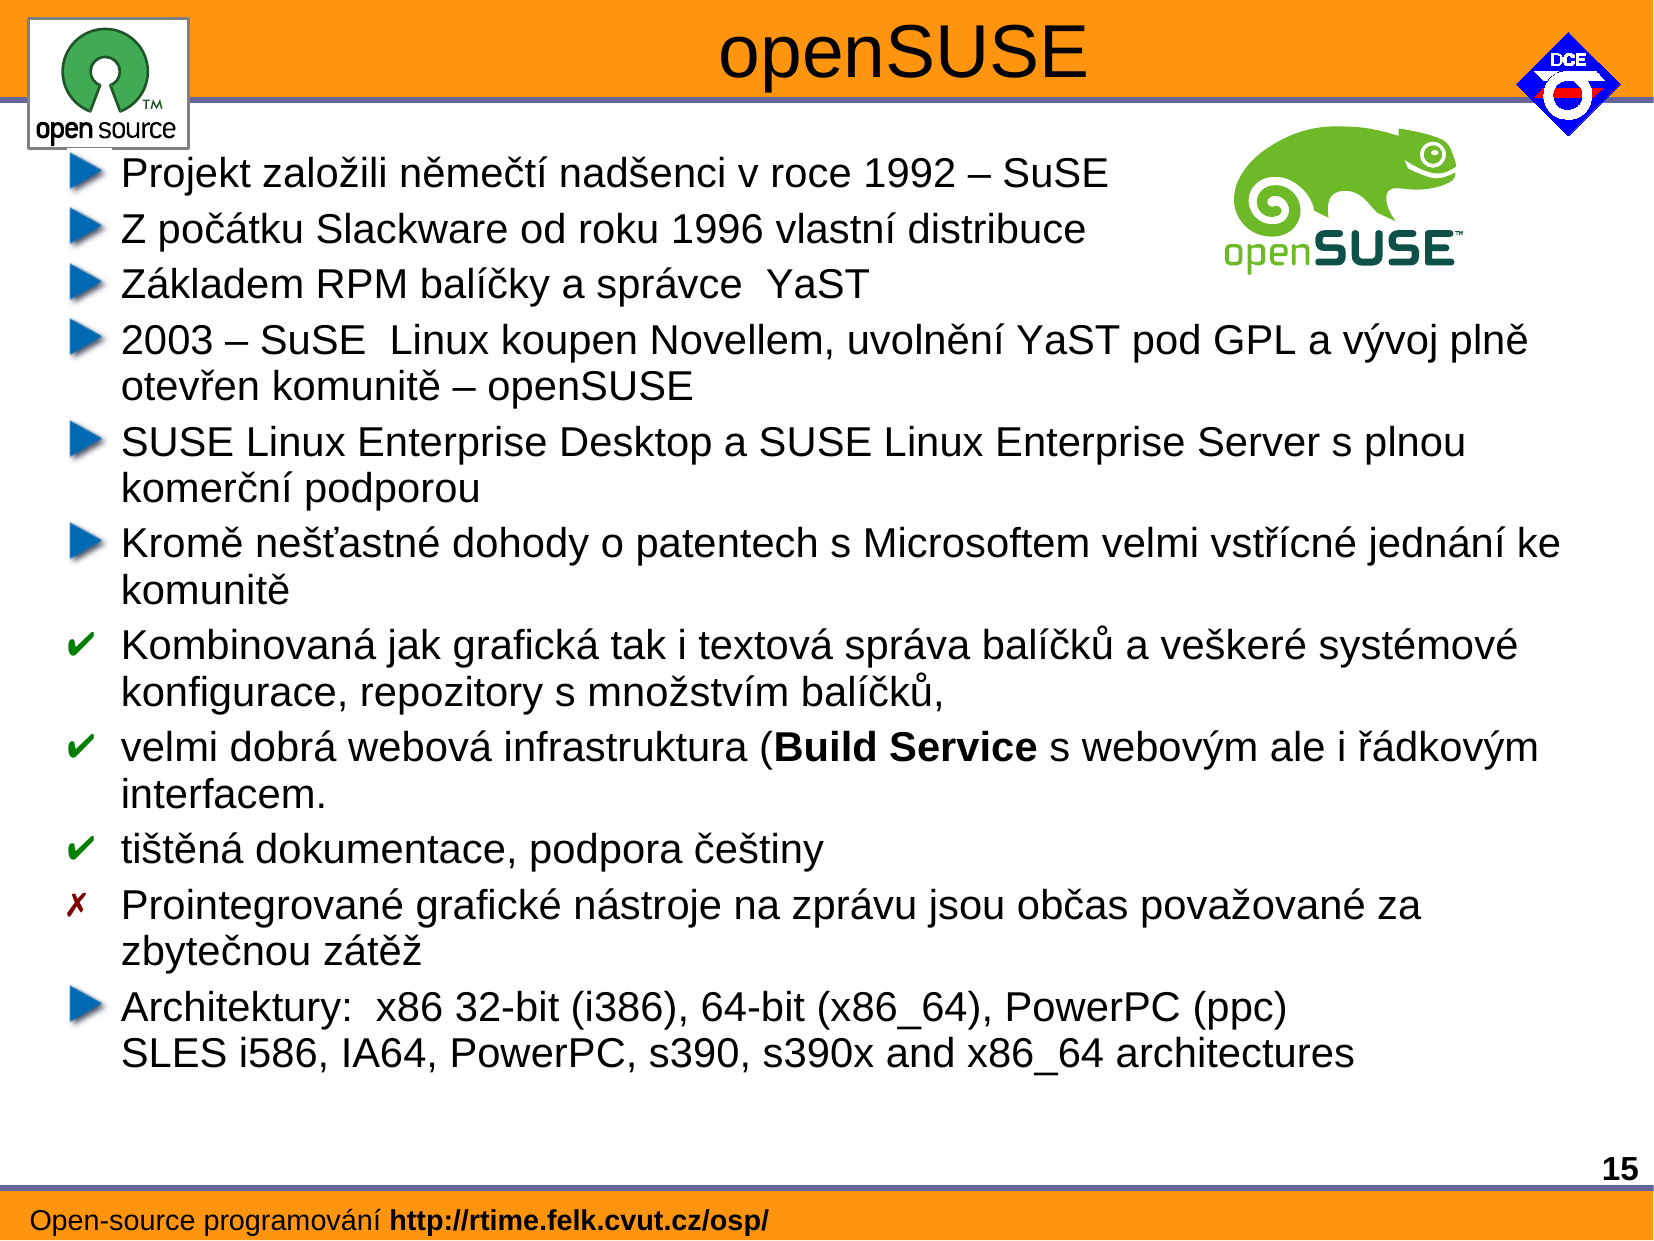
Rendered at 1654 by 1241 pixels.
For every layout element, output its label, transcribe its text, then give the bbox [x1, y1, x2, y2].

list Projekt založili němečtí nadšenci v roce 1992 – SuSE Z počátku Slackware od roku 1996 vlastní distribuce Základem RPM balíčky a správce YaST 2003 – SuSE Linux koupen Novellem, uvolnění YaST pod GPL a vývoj plně otevřen komunitě – openSUSE SUSE Linux Enterprise Desktop a SUSE Linux Enterprise Server s plnou komerční podporou Kromě nešťastné dohody o patentech s Microsoftem velmi vstřícné jednání ke komunitě Kombinovaná jak grafická tak i textová správa balíčků a veškeré systémové konfigurace, repozitory s množstvím balíčků, velmi dobrá webová infrastruktura (Build Service s webovým ale i řádkovým interfacem. tištěná dokumentace, podpora češtiny Prointegrované grafické nástroje na zprávu jsou občas považované za zbytečnou zátěž Architektury: x86 32-bit (i386), 64-bit (x86_64), PowerPC (ppc) SLES i586, IA64, PowerPC, s390, s390x and x86_64 architectures [49, 150, 1613, 1199]
text_box [1425, 230, 1455, 266]
text_box [1291, 243, 1310, 266]
text_box [1234, 126, 1457, 237]
text_box [1270, 244, 1288, 266]
title openSUSE [178, 4, 1631, 98]
text_box [1315, 230, 1346, 266]
text_box [1388, 230, 1420, 266]
text_box [1224, 244, 1243, 266]
text_box [1455, 231, 1463, 236]
text_box [1247, 243, 1266, 276]
text_box [1351, 230, 1383, 266]
